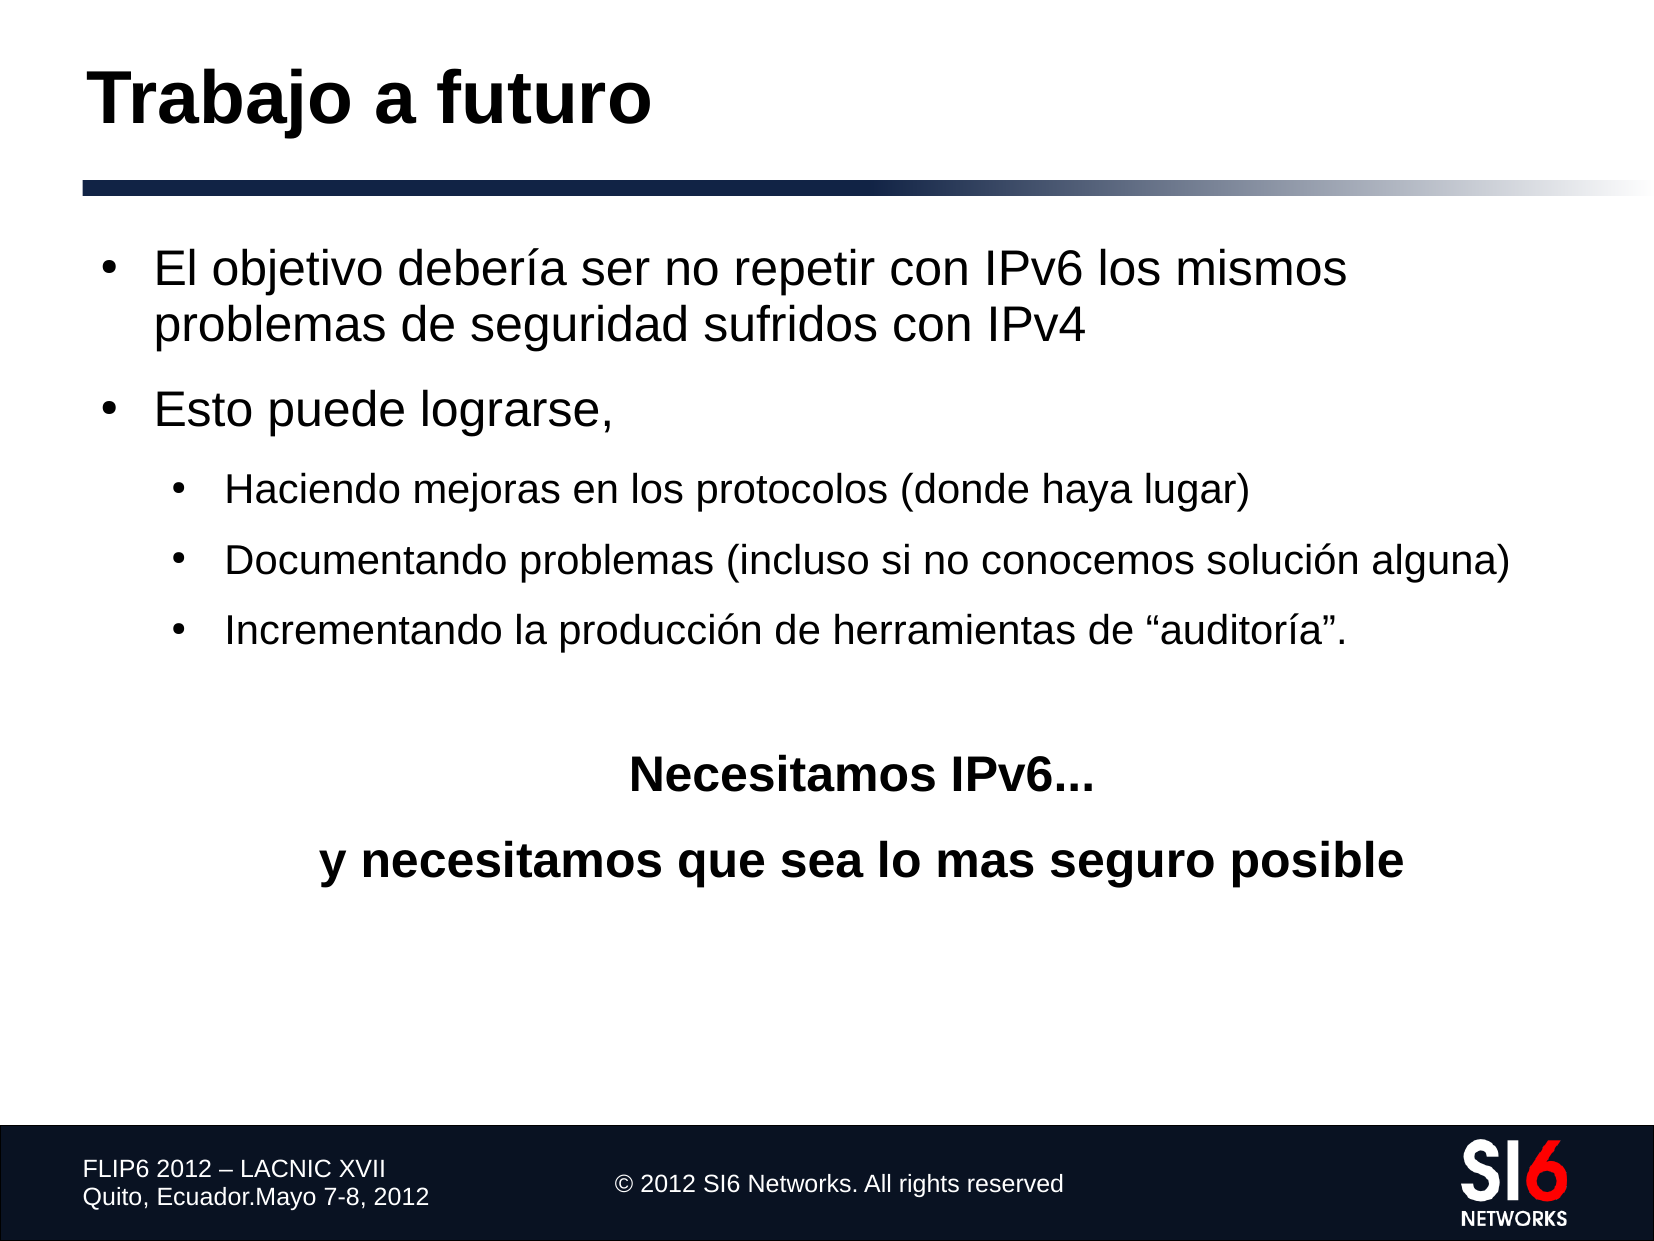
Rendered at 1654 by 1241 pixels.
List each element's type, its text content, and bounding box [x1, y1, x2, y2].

list El objetivo debería ser no repetir con IPv6 los mismos problemas de seguridad sufridos con IPv4 Esto puede lograrse, Haciendo mejoras en los protocolos (donde haya lugar) Documentando problemas (incluso si no conocemos solución alguna) Incrementando la producción de herramientas de “auditoría”. Necesitamos IPv6... y necesitamos que sea lo mas seguro posible [82, 240, 1571, 1059]
picture [1461, 1139, 1567, 1226]
title Trabajo a futuro [86, 30, 1576, 166]
